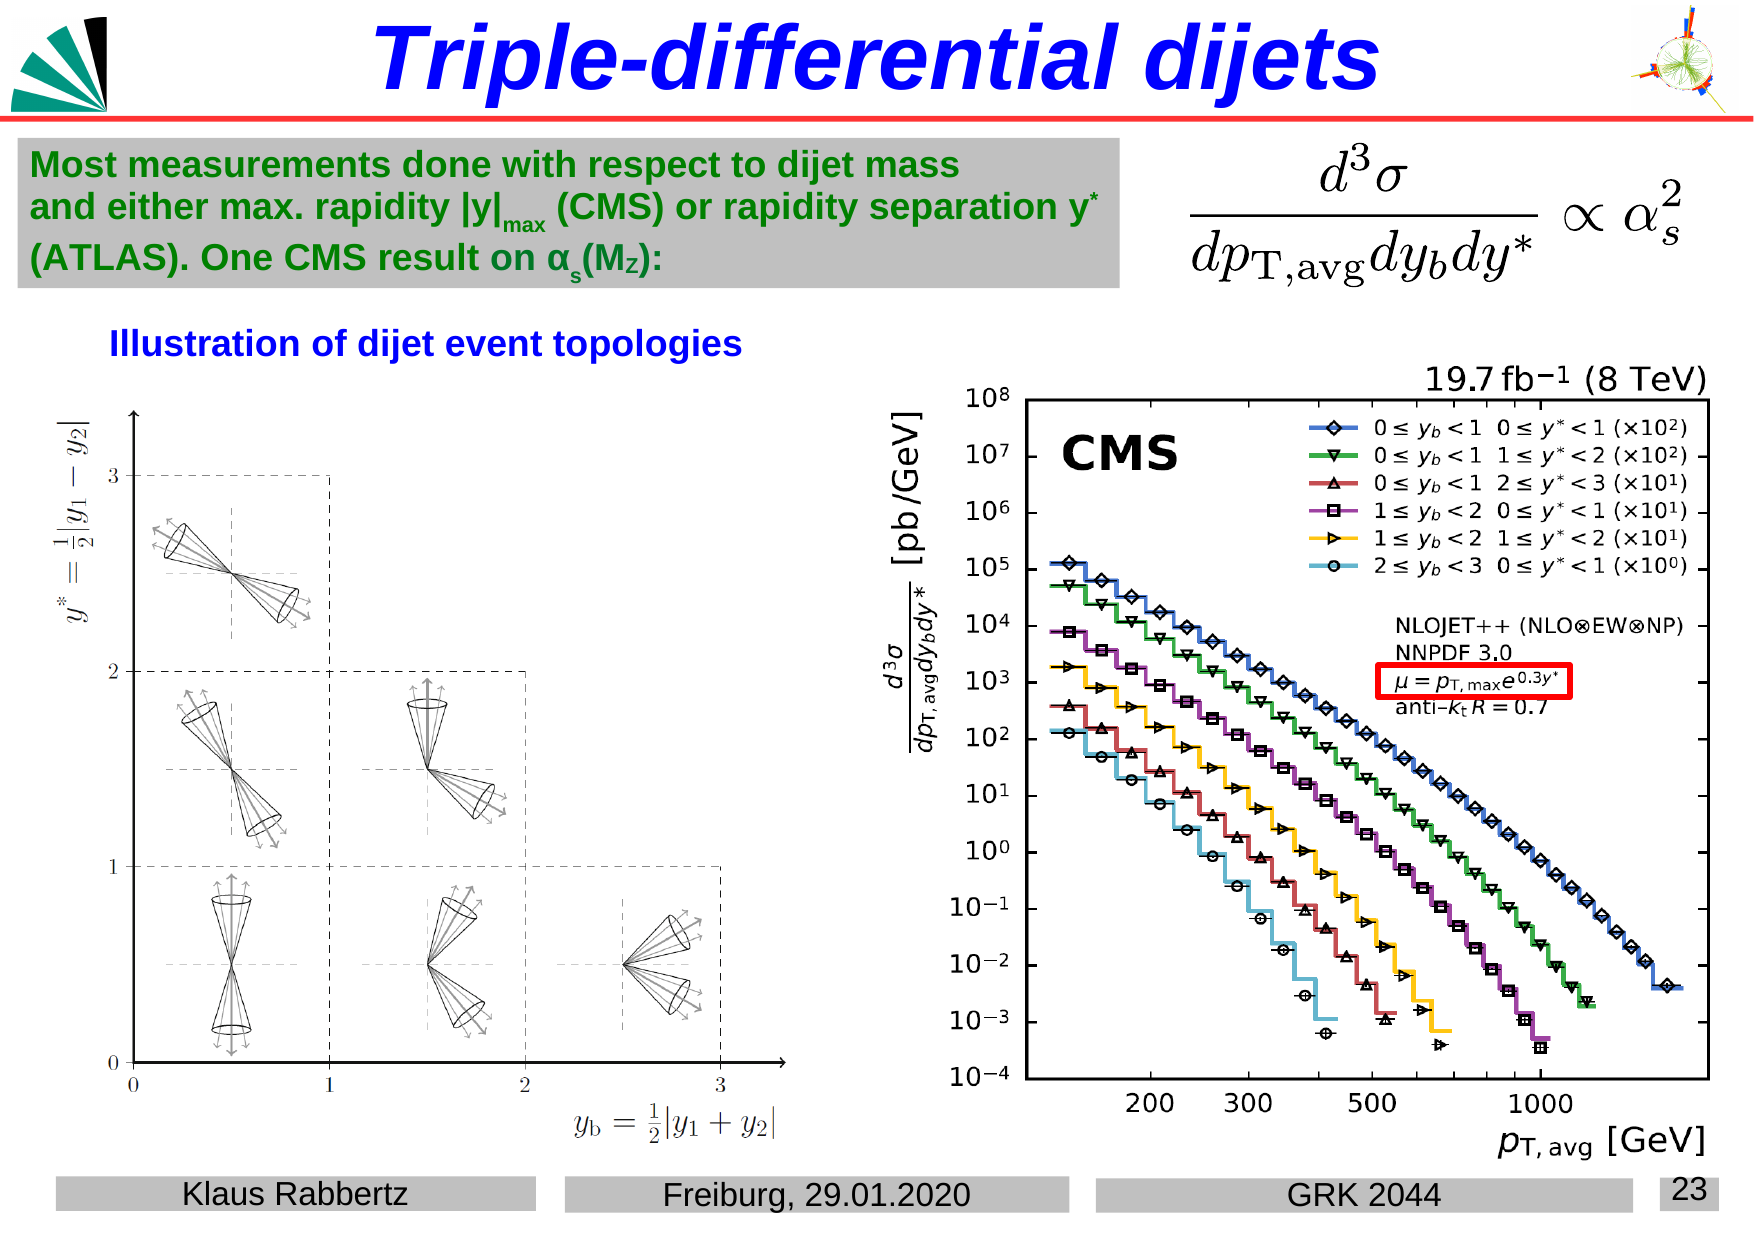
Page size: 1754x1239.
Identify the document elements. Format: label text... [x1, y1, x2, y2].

picture [882, 359, 1718, 1162]
picture [1631, 5, 1739, 113]
picture [11, 17, 107, 113]
text_box Illustration of dijet event topologies [97, 316, 782, 376]
text_box Most measurements done with respect to dijet mass and either max. rapidity |y|max (CMS) or rapidity separation y* (ATLAS). One CMS result on αs(MZ): [17, 137, 1120, 289]
text_box [1190, 142, 1683, 288]
picture [52, 404, 791, 1150]
title Triple-differential dijets [124, 0, 1630, 116]
